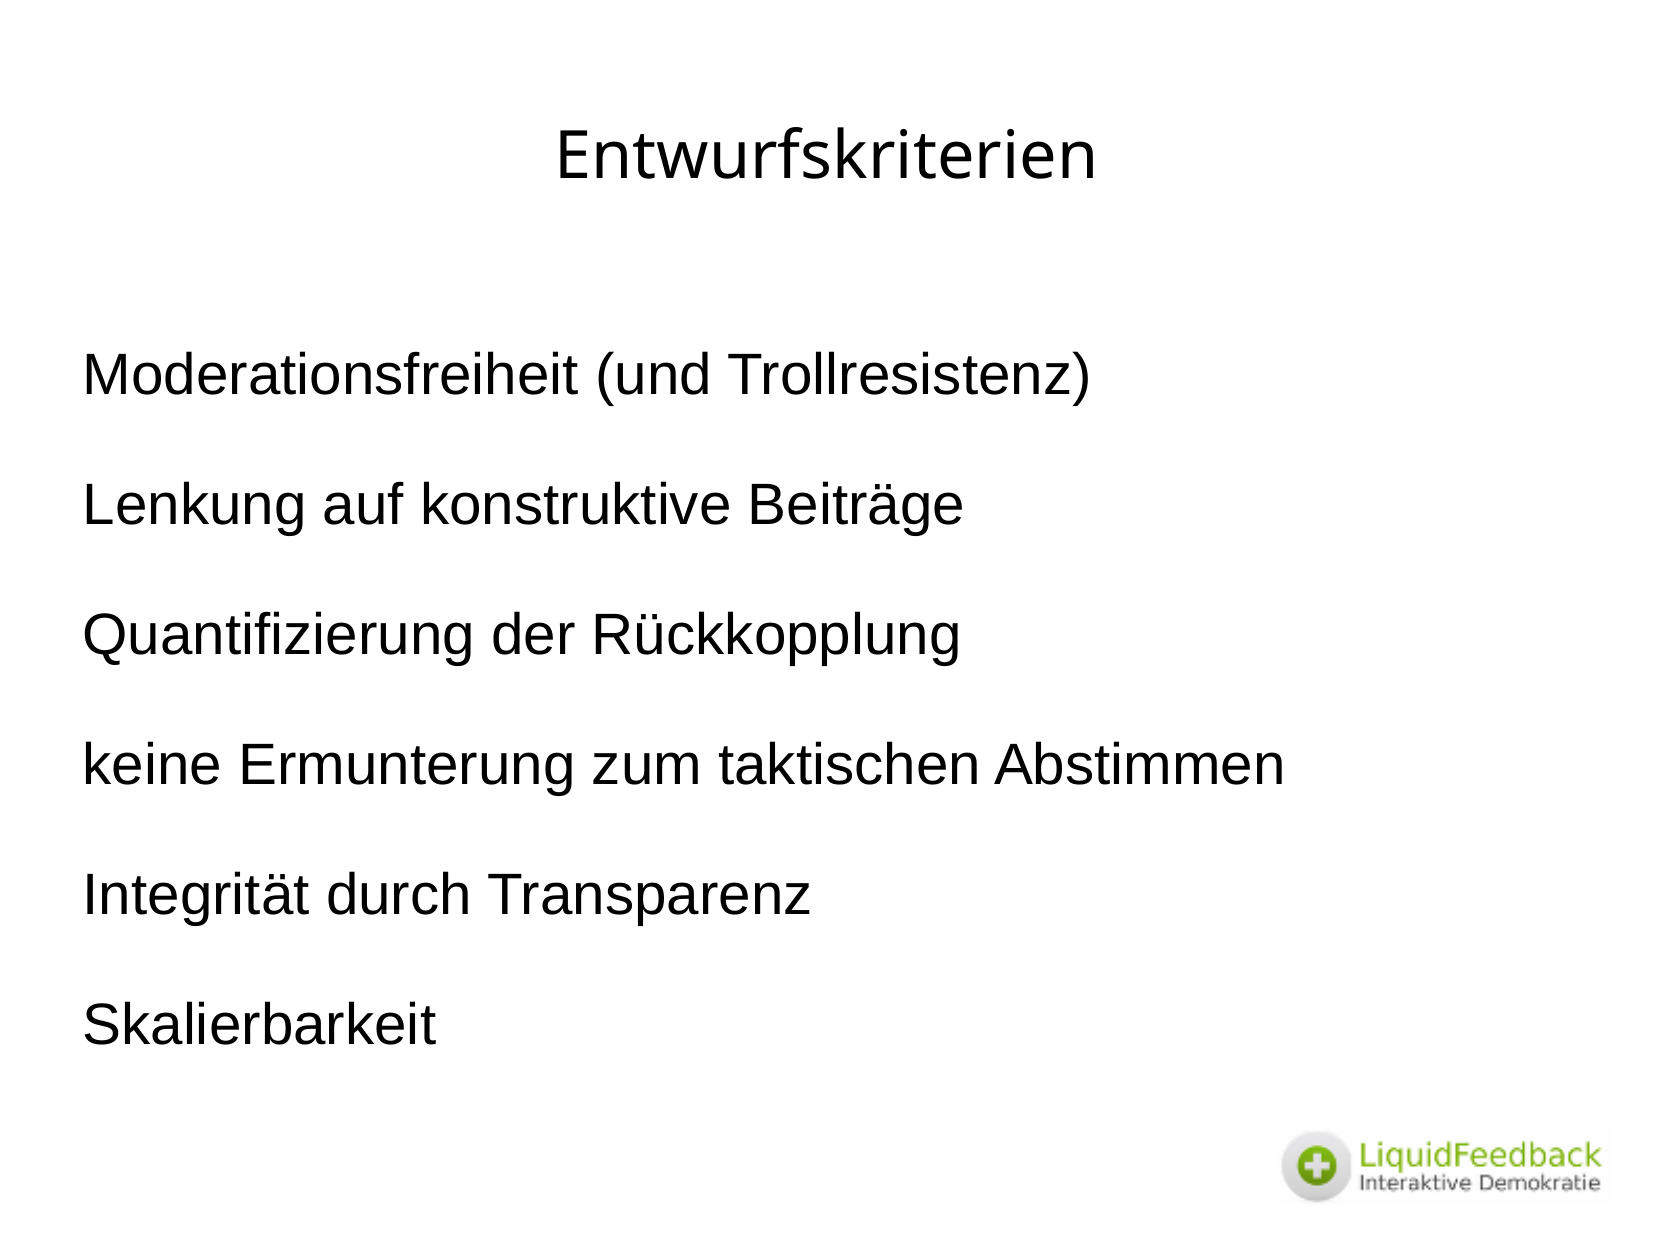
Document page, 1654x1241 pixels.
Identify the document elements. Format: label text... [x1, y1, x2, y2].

subtitle Moderationsfreiheit (und Trollresistenz) Lenkung auf konstruktive Beiträge Quantifizierung der Rückkopplung keine Ermunterung zum taktischen Abstimmen Integrität durch Transparenz Skalierbarkeit [82, 290, 1571, 1109]
title Entwurfskriterien [82, 49, 1571, 257]
picture [1276, 1127, 1613, 1205]
